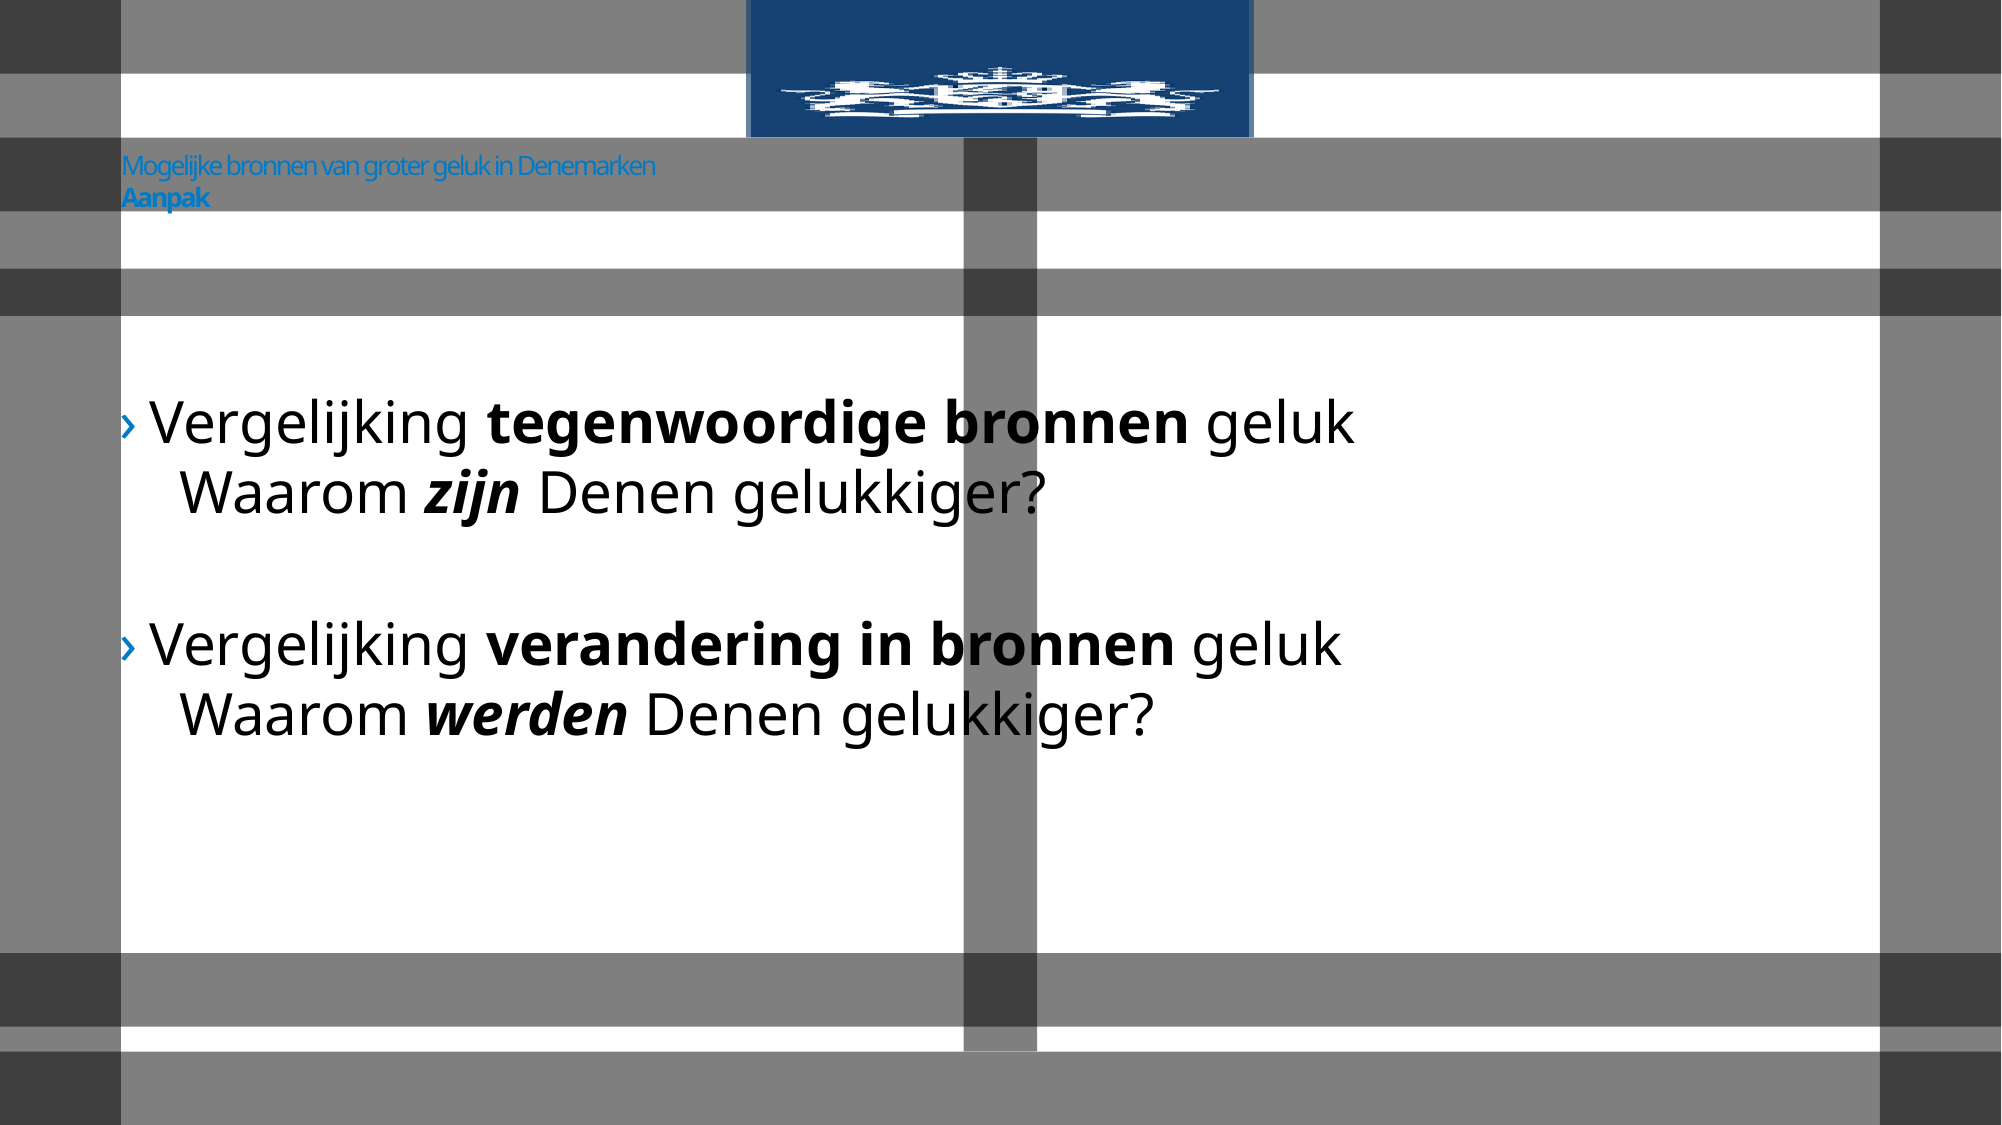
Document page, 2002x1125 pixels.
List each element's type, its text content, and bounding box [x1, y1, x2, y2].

title Mogelijke bronnen van groter geluk in Denemarken Aanpak [121, 149, 1880, 215]
list Vergelijking tegenwoordige bronnen geluk Waarom zijn Denen gelukkiger? Vergelijking verandering in bronnen geluk Waarom werden Denen gelukkiger? [119, 385, 1845, 1065]
